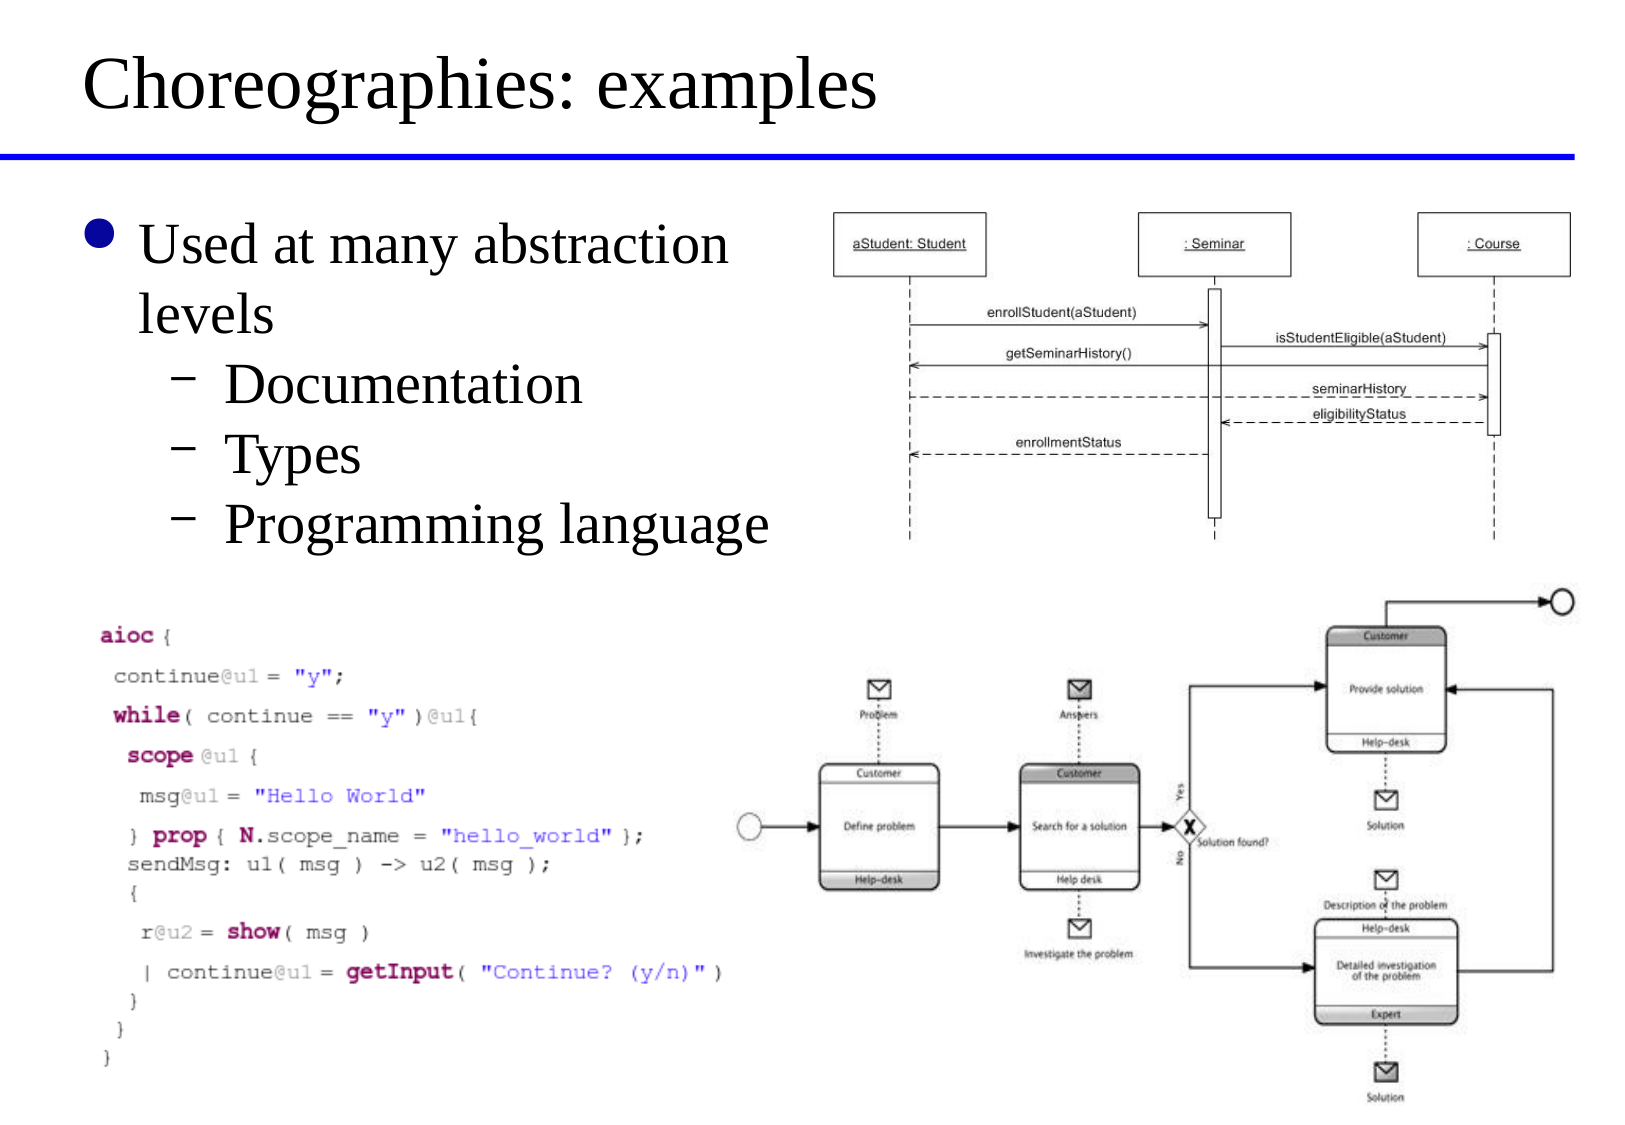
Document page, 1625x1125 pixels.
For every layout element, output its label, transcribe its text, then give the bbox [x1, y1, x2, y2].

list Used at many abstraction levels Documentation Types Programming language [67, 198, 1478, 1061]
picture [82, 555, 1607, 1113]
picture [1478, 212, 1571, 544]
title Choreographies: examples [67, 27, 1544, 131]
